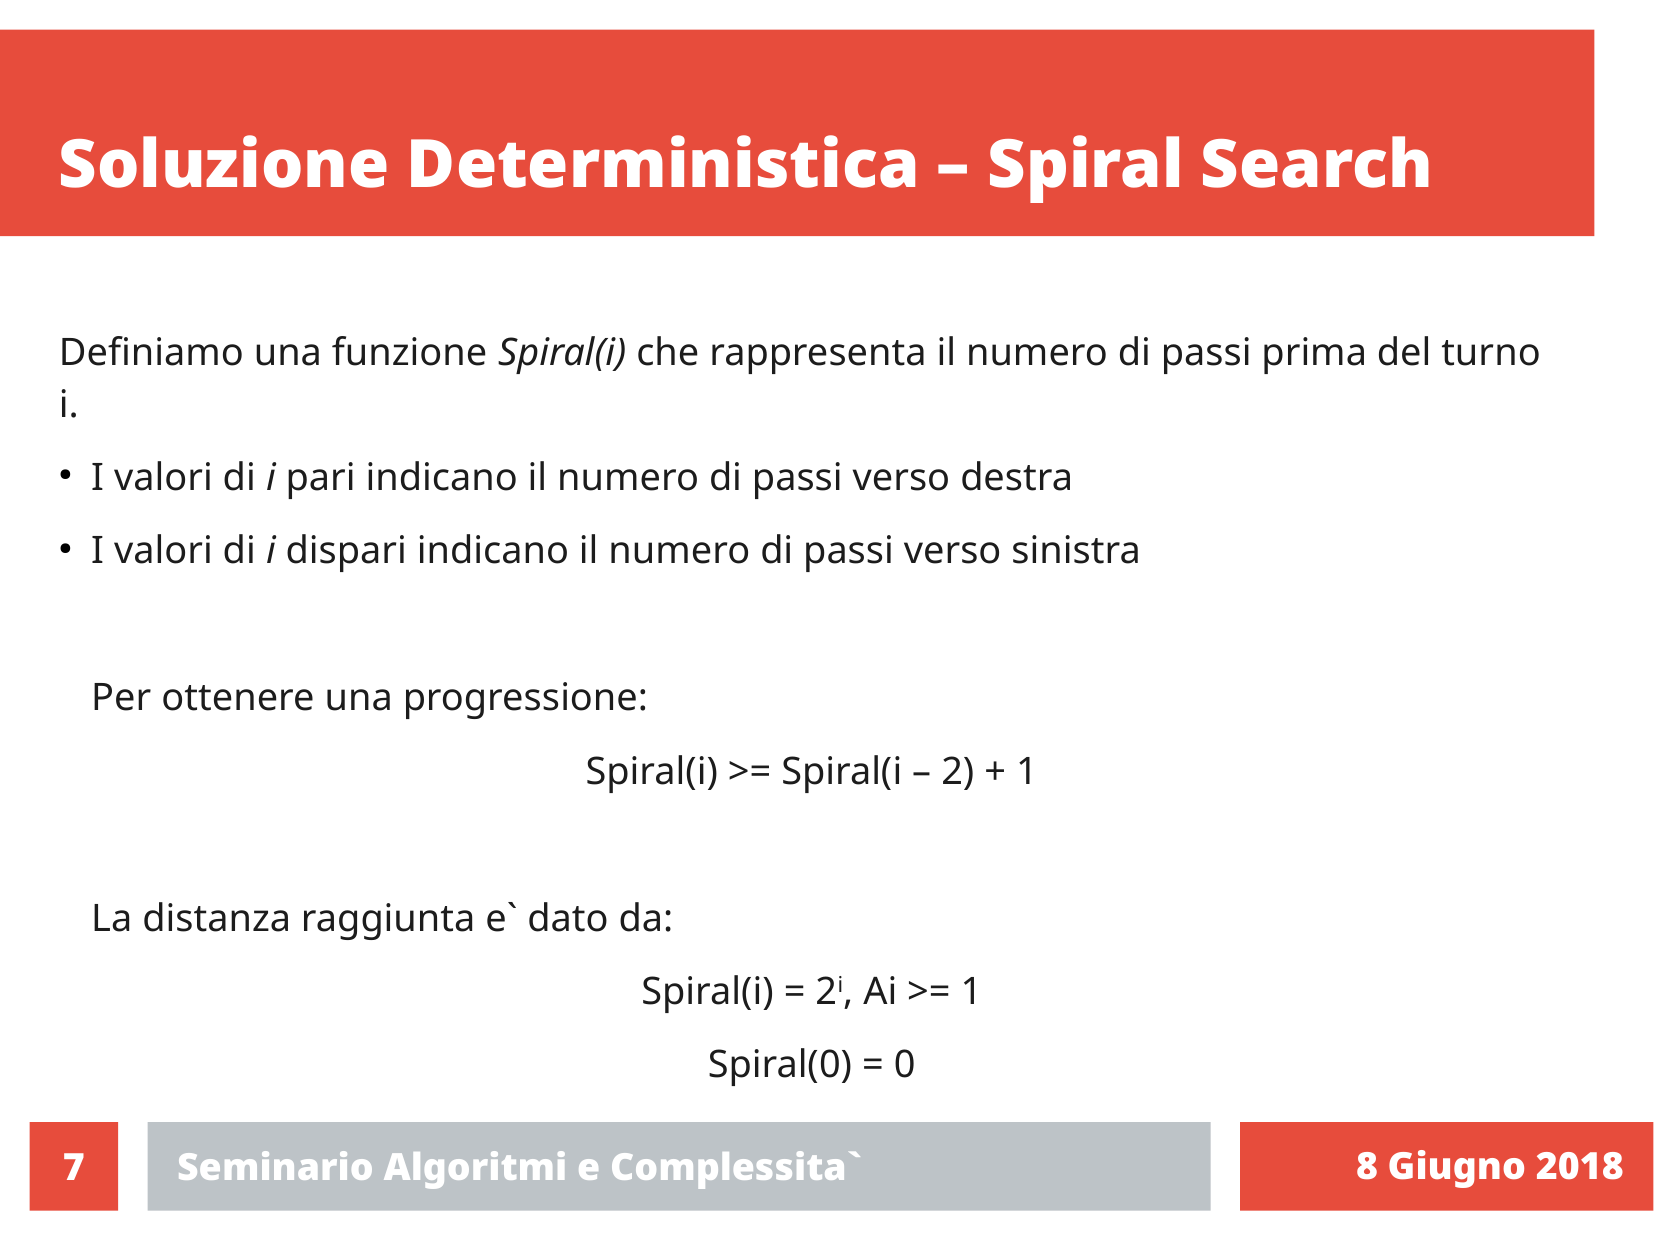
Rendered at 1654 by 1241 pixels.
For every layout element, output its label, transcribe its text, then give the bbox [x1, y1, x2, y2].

list Definiamo una funzione Spiral(i) che rappresenta il numero di passi prima del turno i. I valori di i pari indicano il numero di passi verso destra I valori di i dispari indicano il numero di passi verso sinistra Per ottenere una progressione: Spiral(i) >= Spiral(i – 2) + 1 La distanza raggiunta e` dato da: Spiral(i) = 2i, Ai >= 1 Spiral(0) = 0 [59, 324, 1565, 1093]
title Soluzione Deterministica – Spiral Search [59, 59, 1595, 207]
